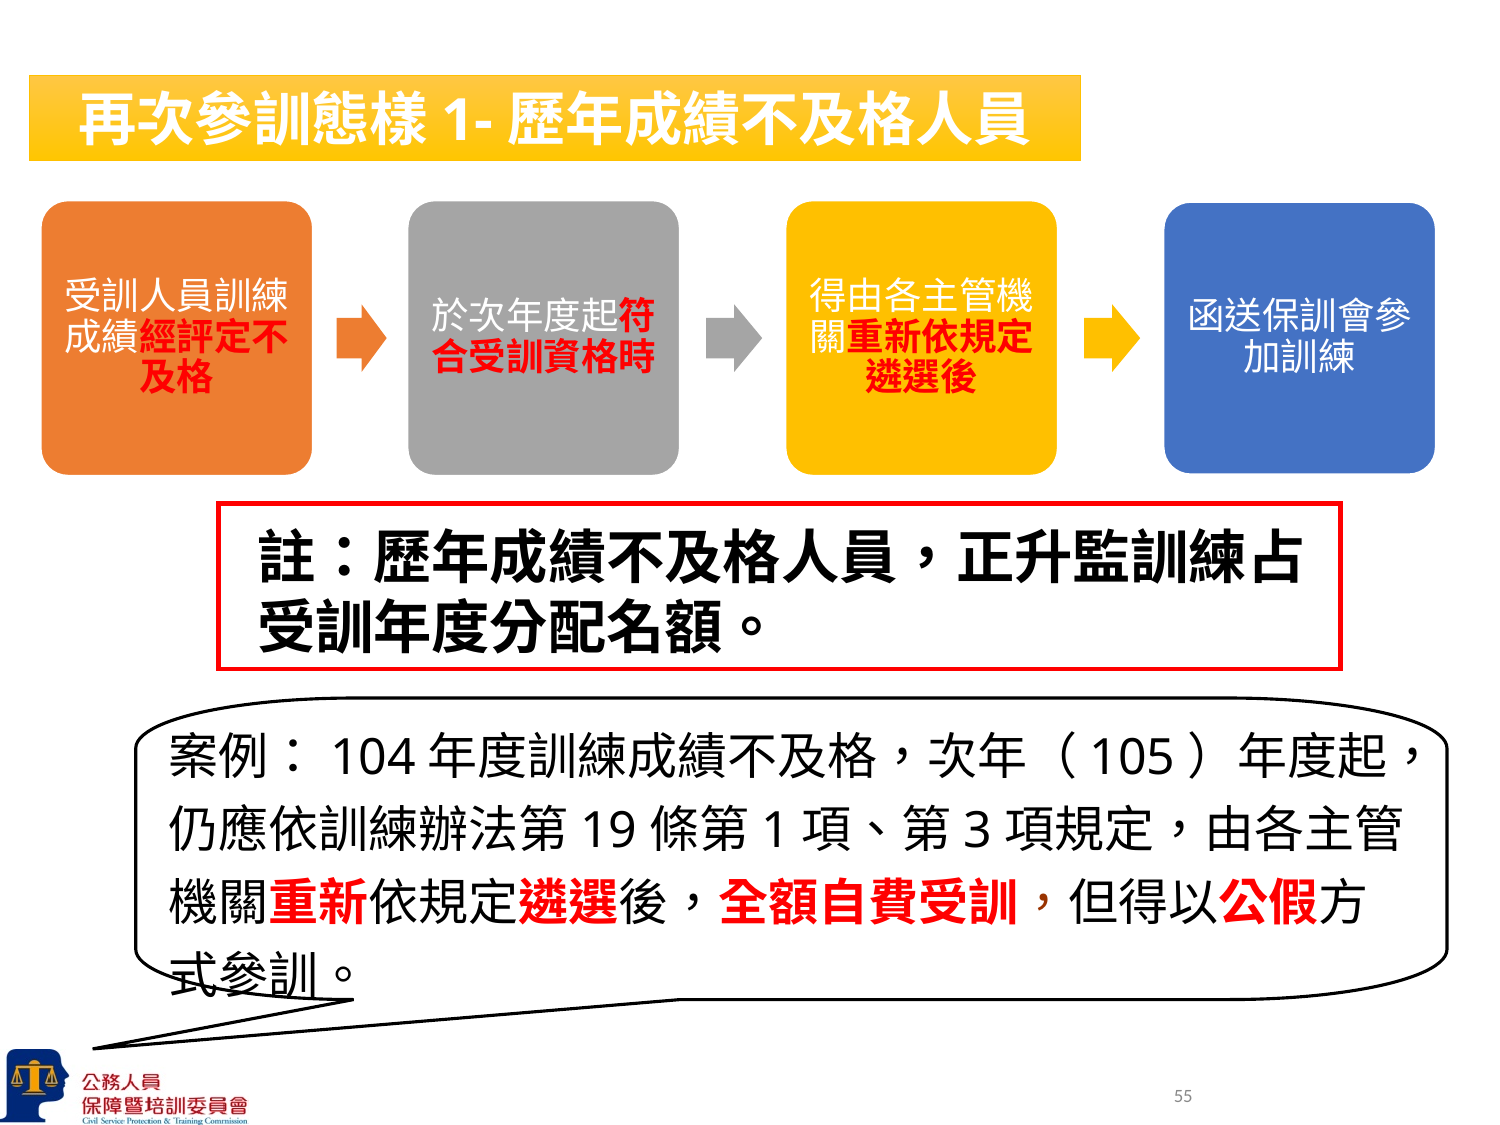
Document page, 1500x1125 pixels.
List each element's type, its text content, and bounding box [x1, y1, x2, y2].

text_box 函送保訓會參加訓練 [1163, 201, 1436, 475]
text_box 得由各主管機關重新依規定遴選後 [785, 200, 1058, 476]
text_box [1084, 304, 1141, 372]
text_box 註：歷年成績不及格人員，正升監訓練占受訓年度分配名額。 [242, 512, 1379, 669]
text_box 案例：104年度訓練成績不及格，次年（105）年度起，仍應依訓練辦法第19條第1項、第3項規定，由各主管機關重新依規定遴選後，全額自費受訓，但得以公假方式參訓。 [153, 704, 1430, 994]
text_box 於次年度起符合受訓資格時 [407, 200, 680, 476]
text_box 再次參訓態樣1-歷年成績不及格人員 [29, 75, 1081, 160]
text_box [706, 304, 763, 372]
text_box 受訓人員訓練成績經評定不及格 [40, 200, 313, 476]
text_box 60 [1158, 1065, 1497, 1125]
text_box [336, 304, 387, 372]
